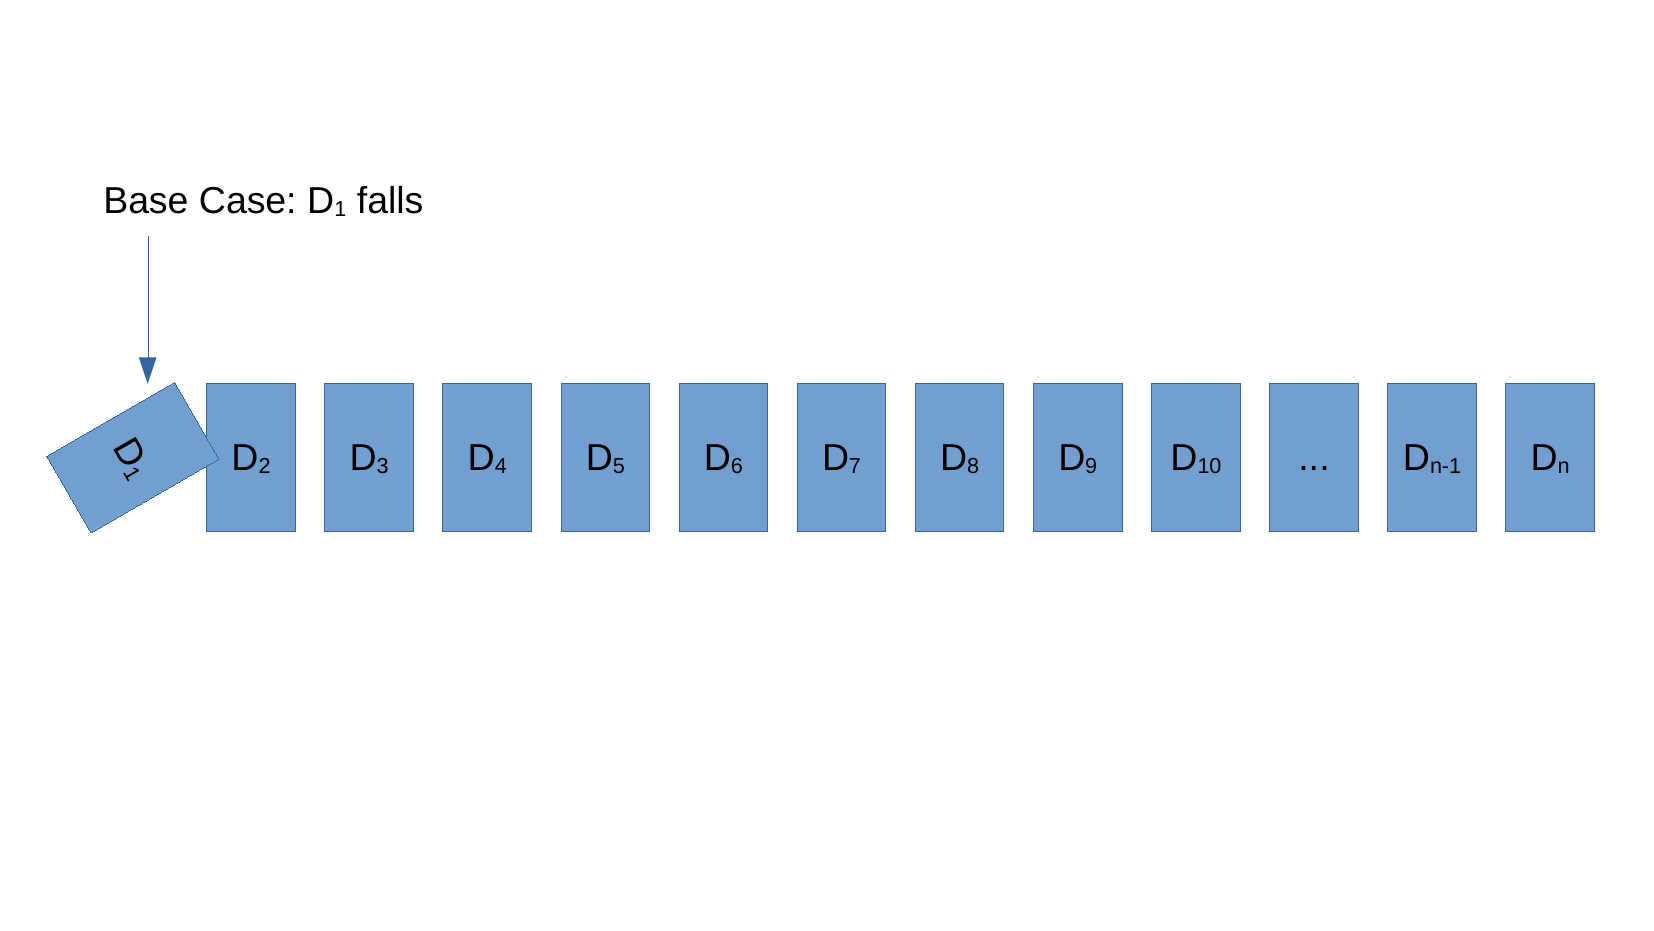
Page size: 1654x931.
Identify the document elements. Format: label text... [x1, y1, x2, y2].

text_box D6 [679, 383, 768, 532]
text_box Dn [1505, 383, 1595, 532]
text_box D5 [561, 383, 650, 532]
text_box Dn-1 [1387, 383, 1477, 532]
text_box D3 [324, 383, 414, 532]
text_box D10 [1151, 383, 1241, 532]
text_box D2 [206, 383, 296, 532]
text_box D1 [46, 382, 219, 533]
text_box D9 [1033, 383, 1123, 532]
text_box D8 [915, 383, 1004, 532]
text_box D4 [442, 383, 532, 532]
text_box ... [1269, 383, 1359, 532]
text_box D7 [797, 383, 886, 532]
text_box Base Case: D1 falls [88, 171, 439, 229]
